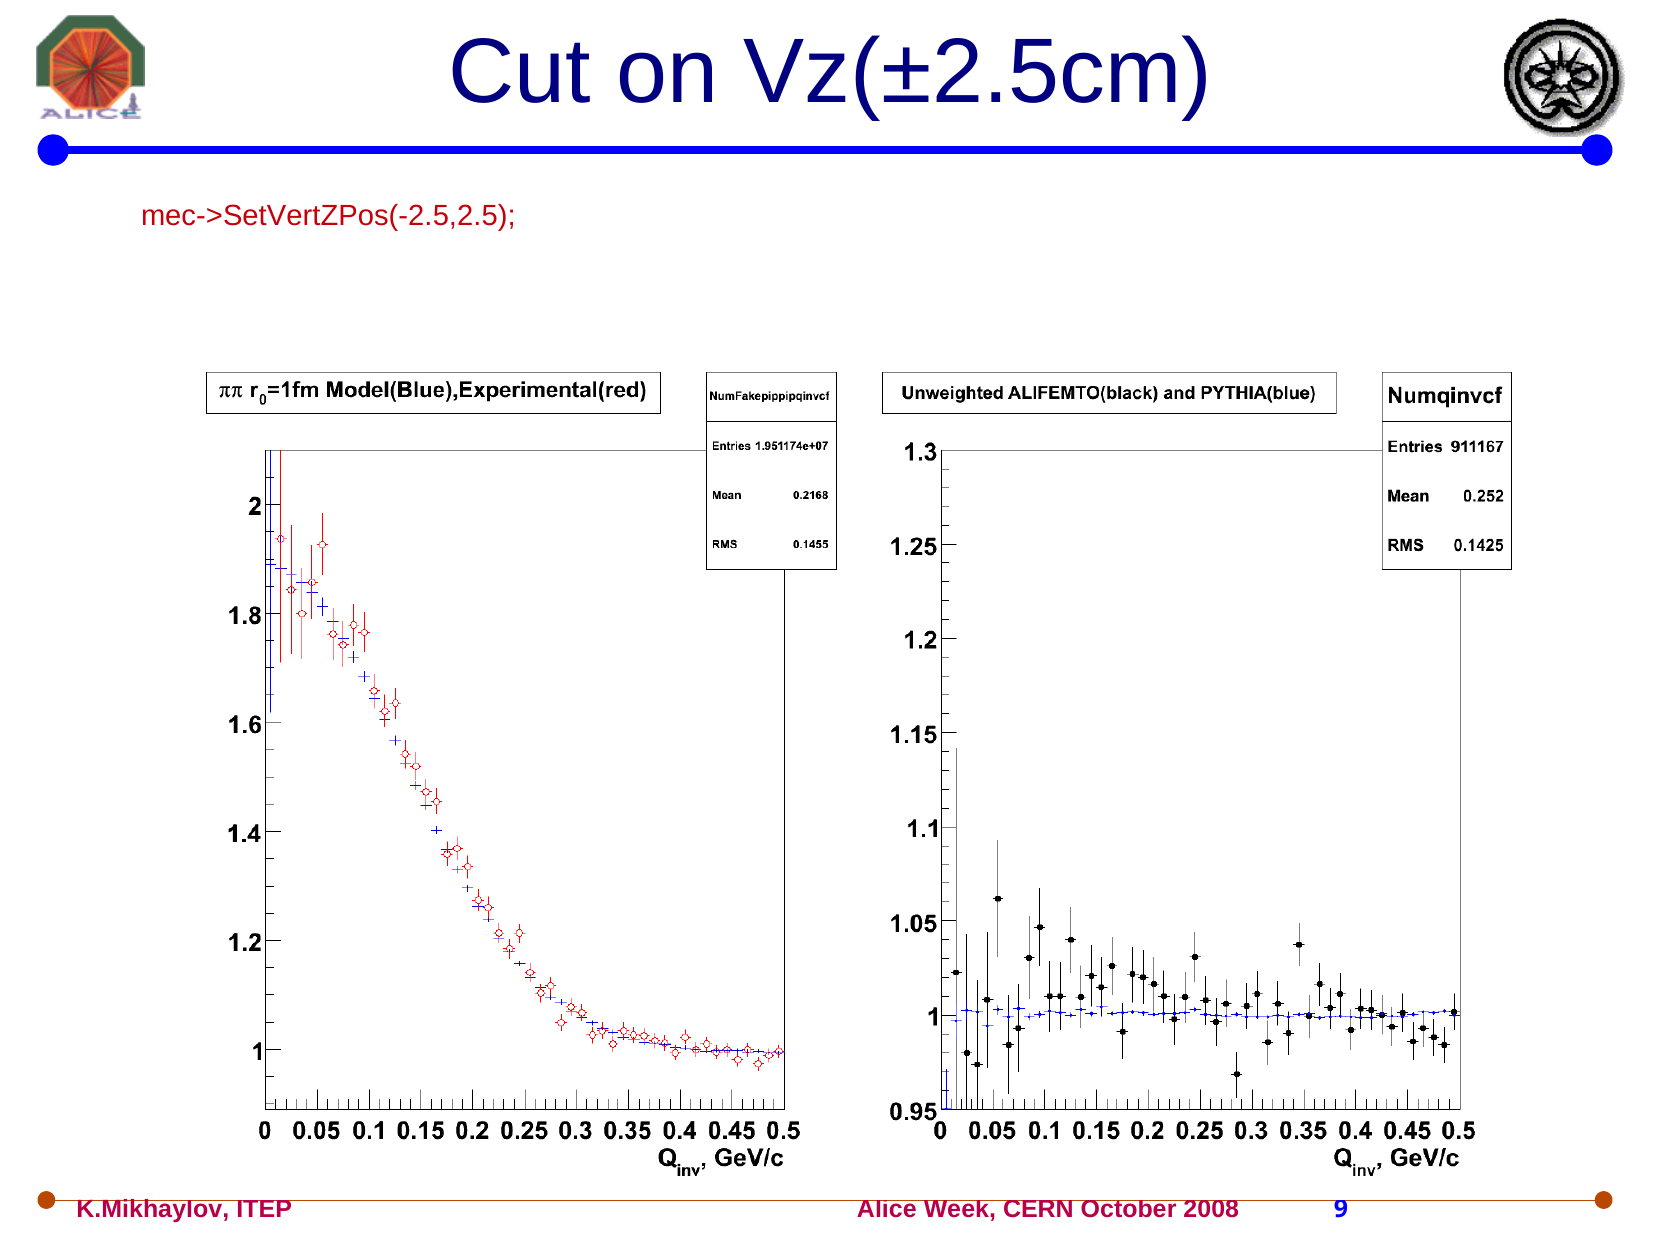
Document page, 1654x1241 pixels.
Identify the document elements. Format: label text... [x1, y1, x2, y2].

title Cut on Vz(±2.5cm) [75, 8, 1561, 146]
picture [1497, 14, 1625, 137]
text_box K.Mikhaylov, ITEP Alice Week, CERN October 2008 <number> [61, 1196, 1623, 1241]
picture [187, 359, 1538, 1201]
picture [36, 15, 145, 120]
text_box mec->SetVertZPos(-2.5,2.5); [126, 150, 531, 268]
